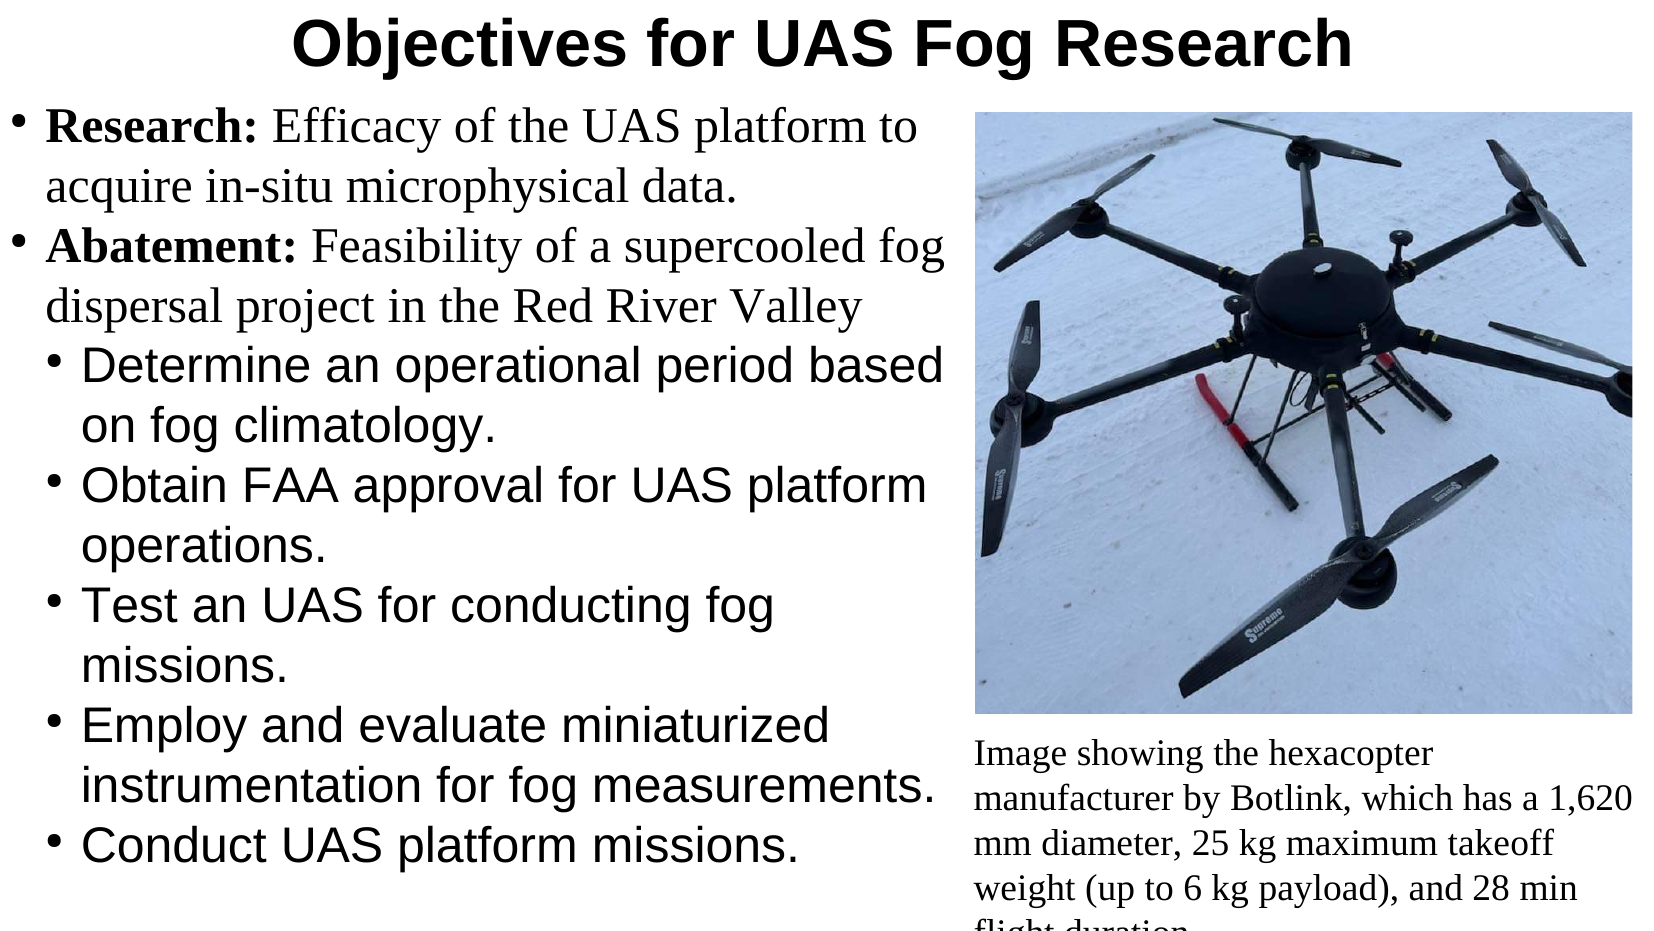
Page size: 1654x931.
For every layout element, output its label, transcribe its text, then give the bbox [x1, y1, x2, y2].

text_box Image showing the hexacopter manufacturer by Botlink, which has a 1,620 mm diameter, 25 kg maximum takeoff weight (up to 6 kg payload), and 28 min flight duration. [969, 729, 1639, 909]
text_box Research: Efficacy of the UAS platform to acquire in-situ microphysical data. Abatement: Feasibility of a supercooled fog dispersal project in the Red River Valley Determine an operational period based on fog climatology. Obtain FAA approval for UAS platform operations. Test an UAS for conducting fog missions. Employ and evaluate miniaturized instrumentation for fog measurements. Conduct UAS platform missions. [0, 84, 964, 880]
title Objectives for UAS Fog Research [0, 0, 1651, 85]
picture [975, 112, 1633, 714]
